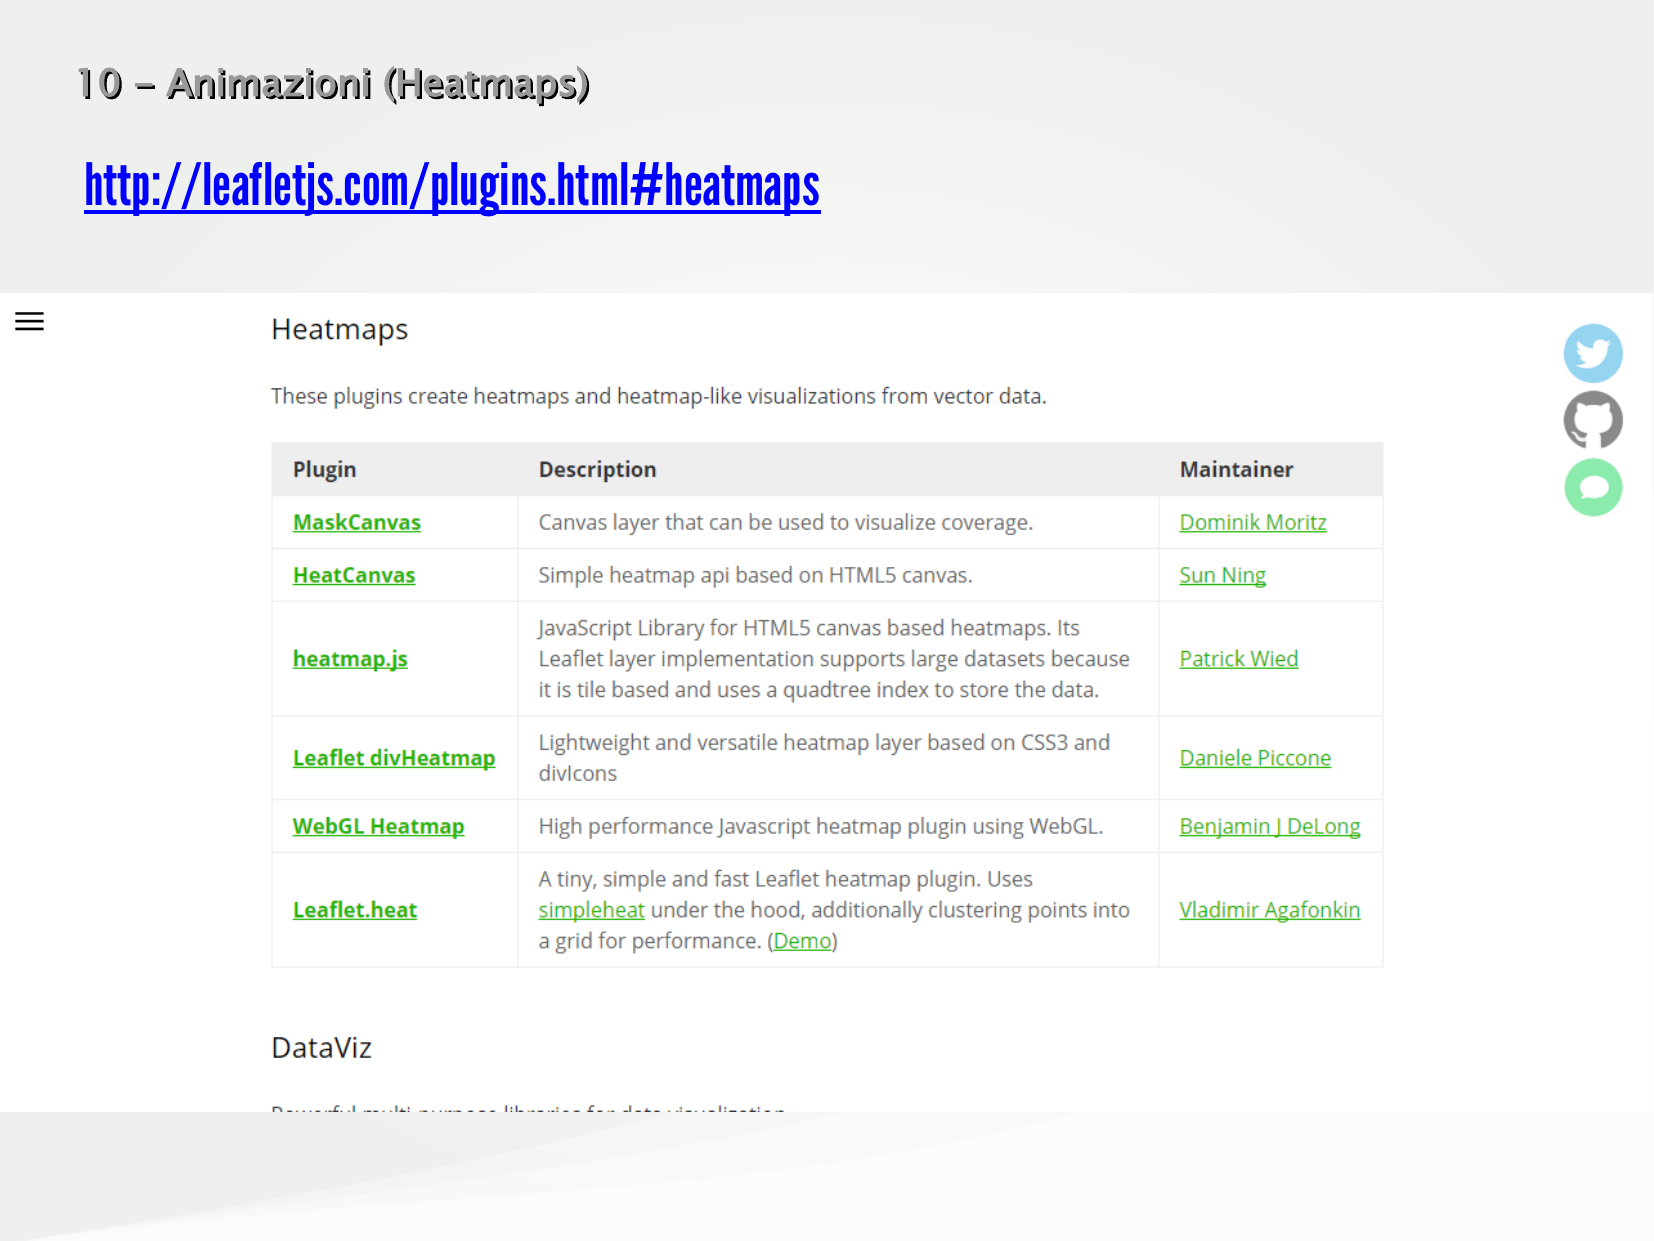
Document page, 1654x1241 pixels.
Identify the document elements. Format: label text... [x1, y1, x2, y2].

text_box 10 - Animazioni (Heatmaps) [59, 47, 1146, 108]
text_box http://leafletjs.com/plugins.html#heatmaps [69, 143, 1571, 229]
picture [0, 0, 1654, 1241]
